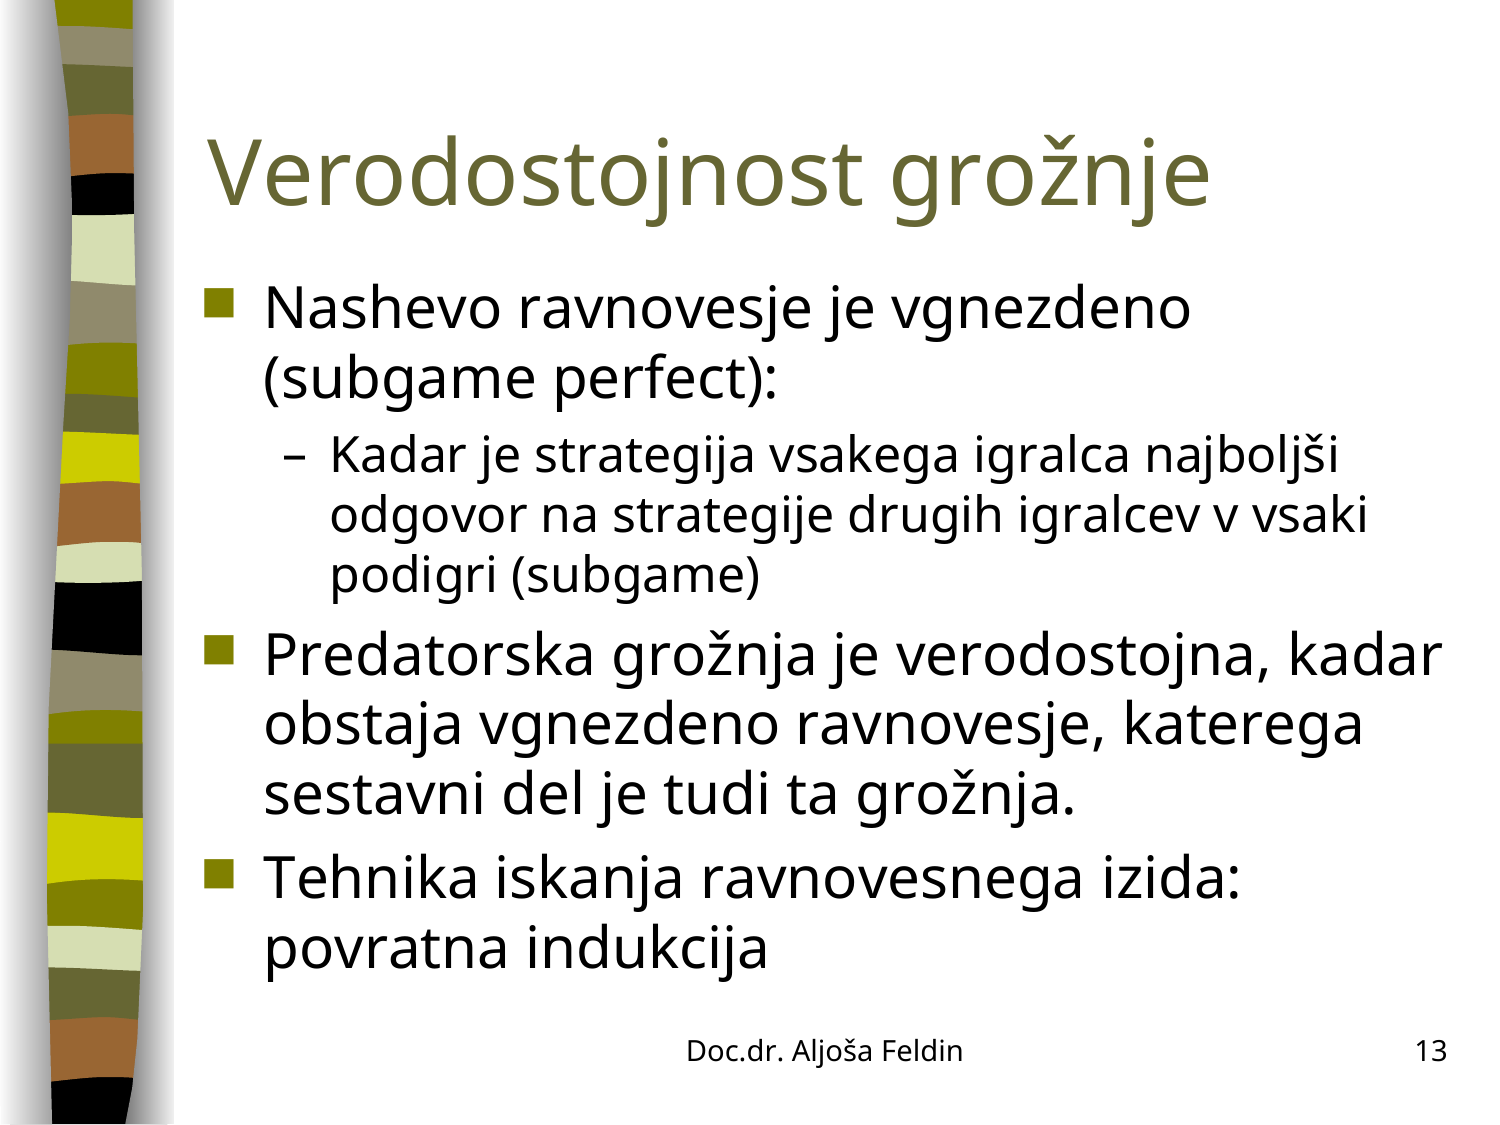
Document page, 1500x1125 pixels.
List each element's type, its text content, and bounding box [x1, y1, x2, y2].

list Nashevo ravnovesje je vgnezdeno (subgame perfect): Kadar je strategija vsakega igralca najboljši odgovor na strategije drugih igralcev v vsaki podigri (subgame) Predatorska grožnja je verodostojna, kadar obstaja vgnezdeno ravnovesje, katerega sestavni del je tudi ta grožnja. Tehnika iskanja ravnovesnega izida: povratna indukcija [192, 262, 1468, 938]
title Verodostojnost grožnje [192, 74, 1468, 262]
text_box Doc.dr. Aljoša Feldin [587, 1025, 1063, 1101]
text_box <number> [1149, 1025, 1463, 1101]
